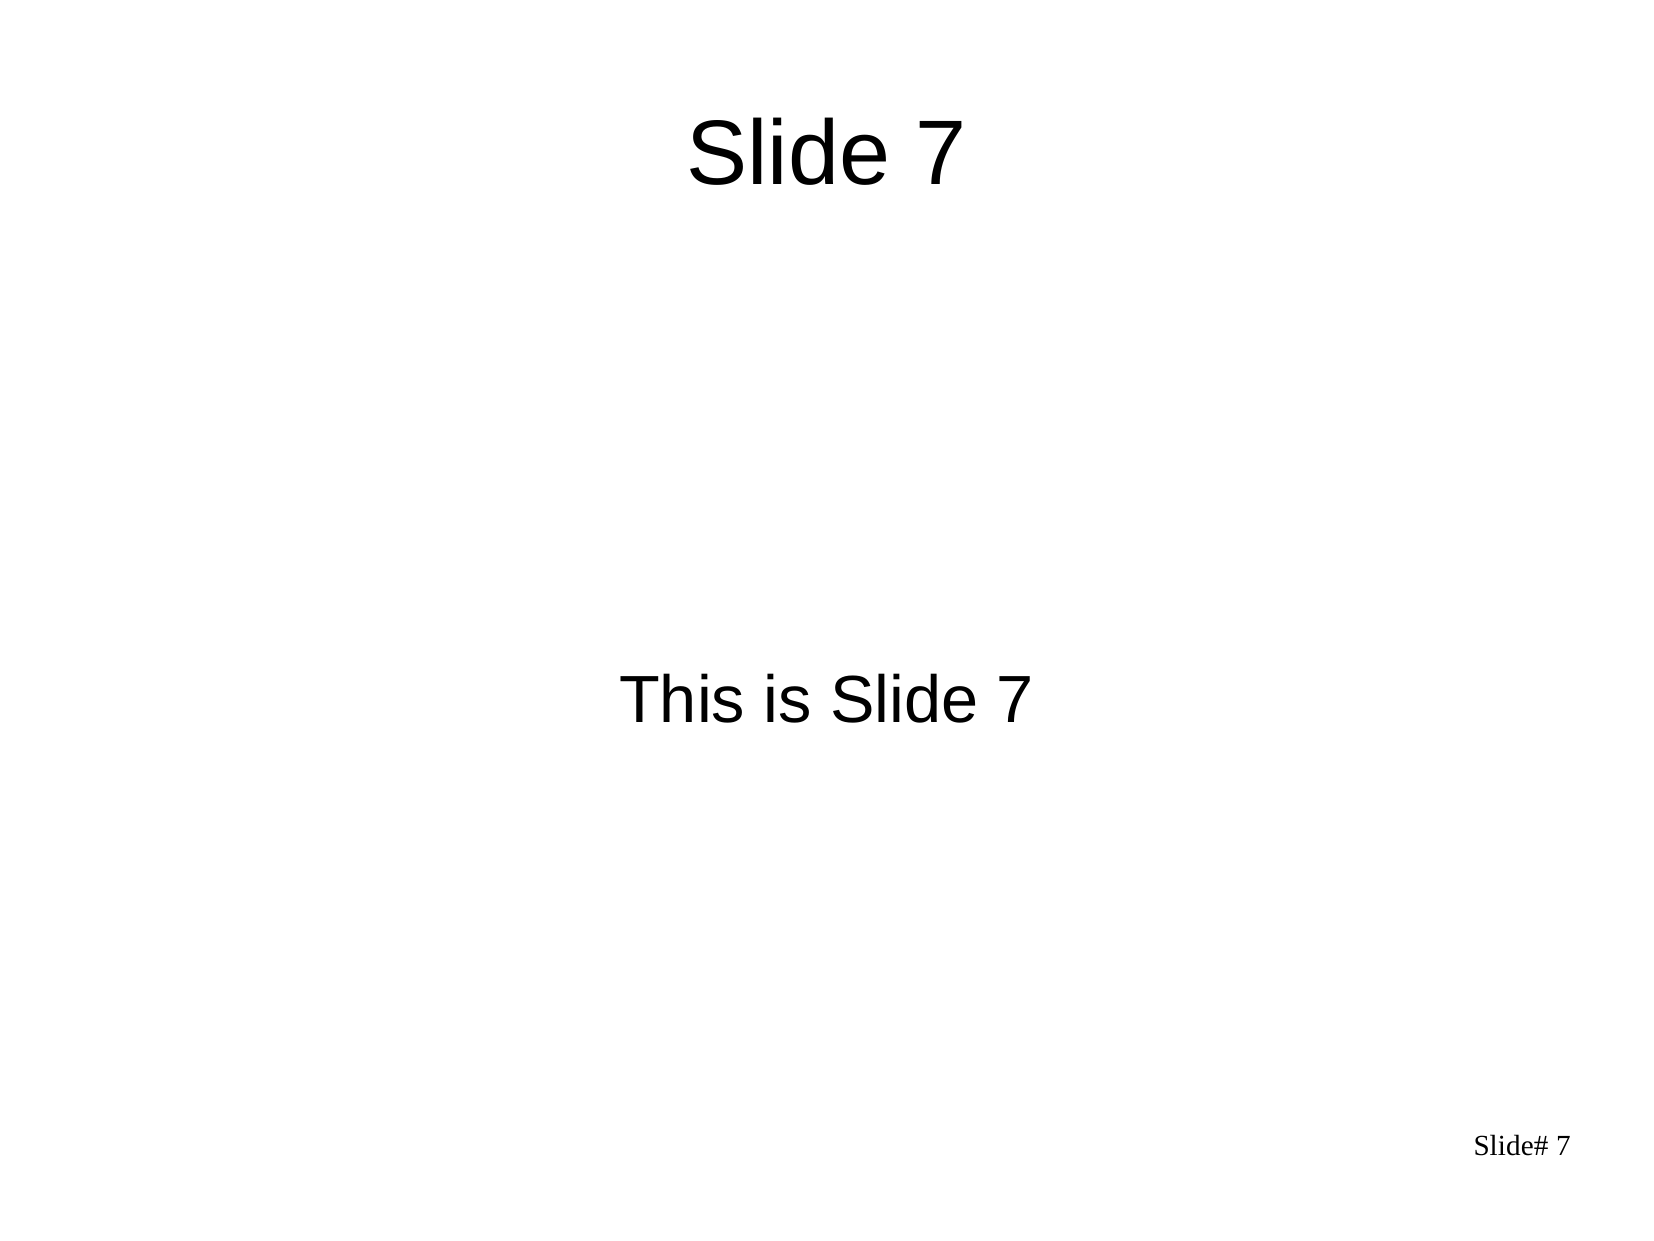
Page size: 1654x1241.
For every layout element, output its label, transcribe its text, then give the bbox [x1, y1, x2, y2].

subtitle This is Slide 7 [82, 290, 1571, 1109]
title Slide 7 [82, 49, 1571, 257]
